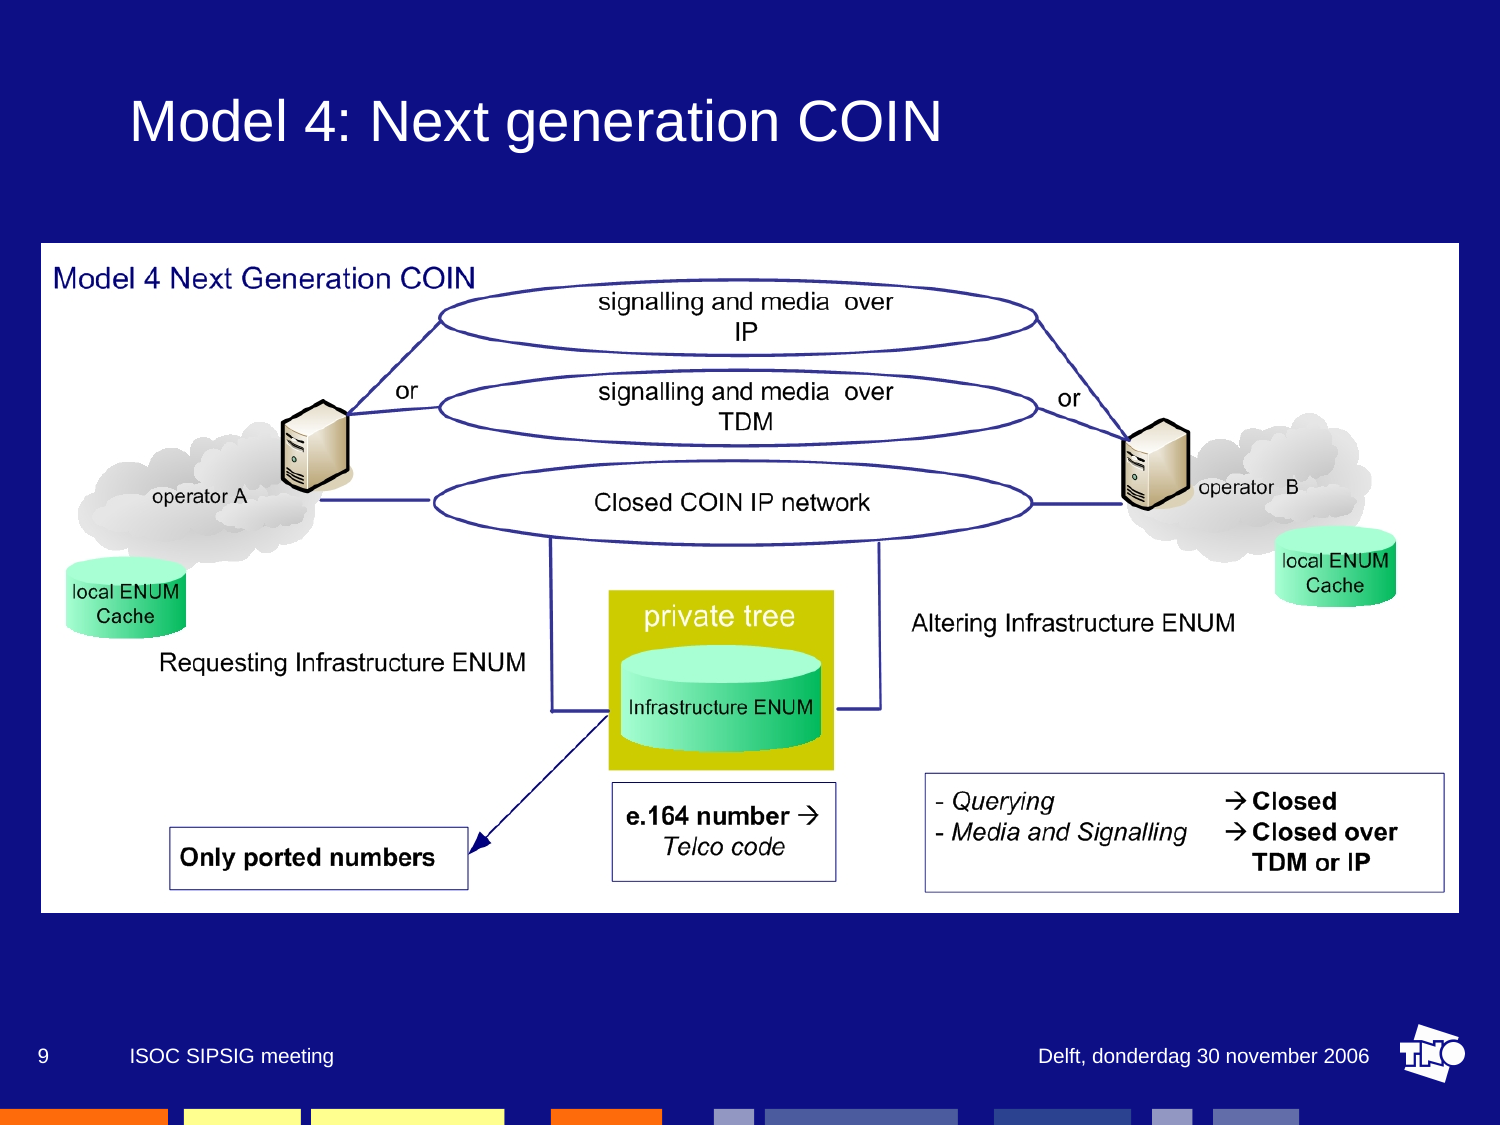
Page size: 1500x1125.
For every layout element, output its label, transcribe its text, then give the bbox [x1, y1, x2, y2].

title Model 4: Next generation COIN [129, 88, 1370, 223]
picture [41, 243, 1459, 913]
picture [1400, 1024, 1465, 1083]
